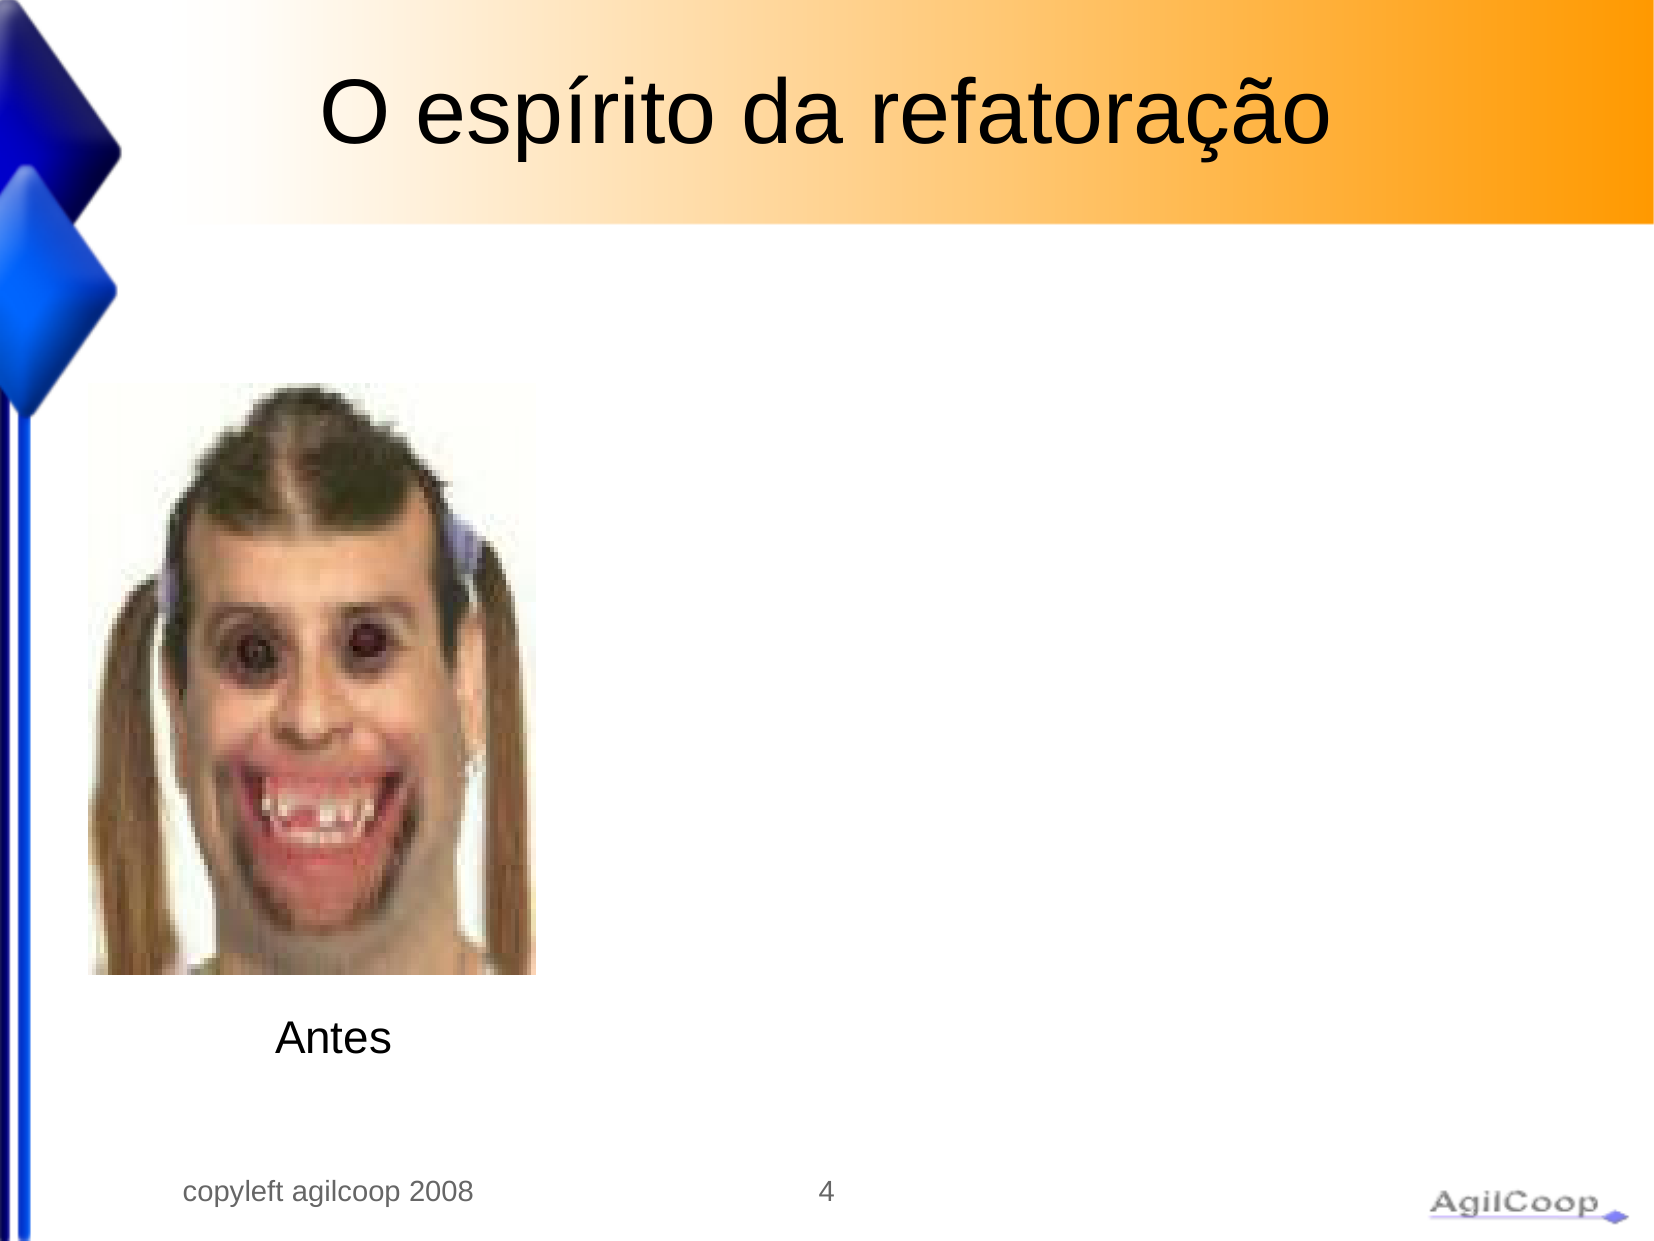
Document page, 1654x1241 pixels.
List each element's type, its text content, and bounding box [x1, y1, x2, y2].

picture [0, 0, 1654, 1241]
title O espírito da refatoração [82, 15, 1571, 208]
text_box Antes [260, 1003, 408, 1071]
